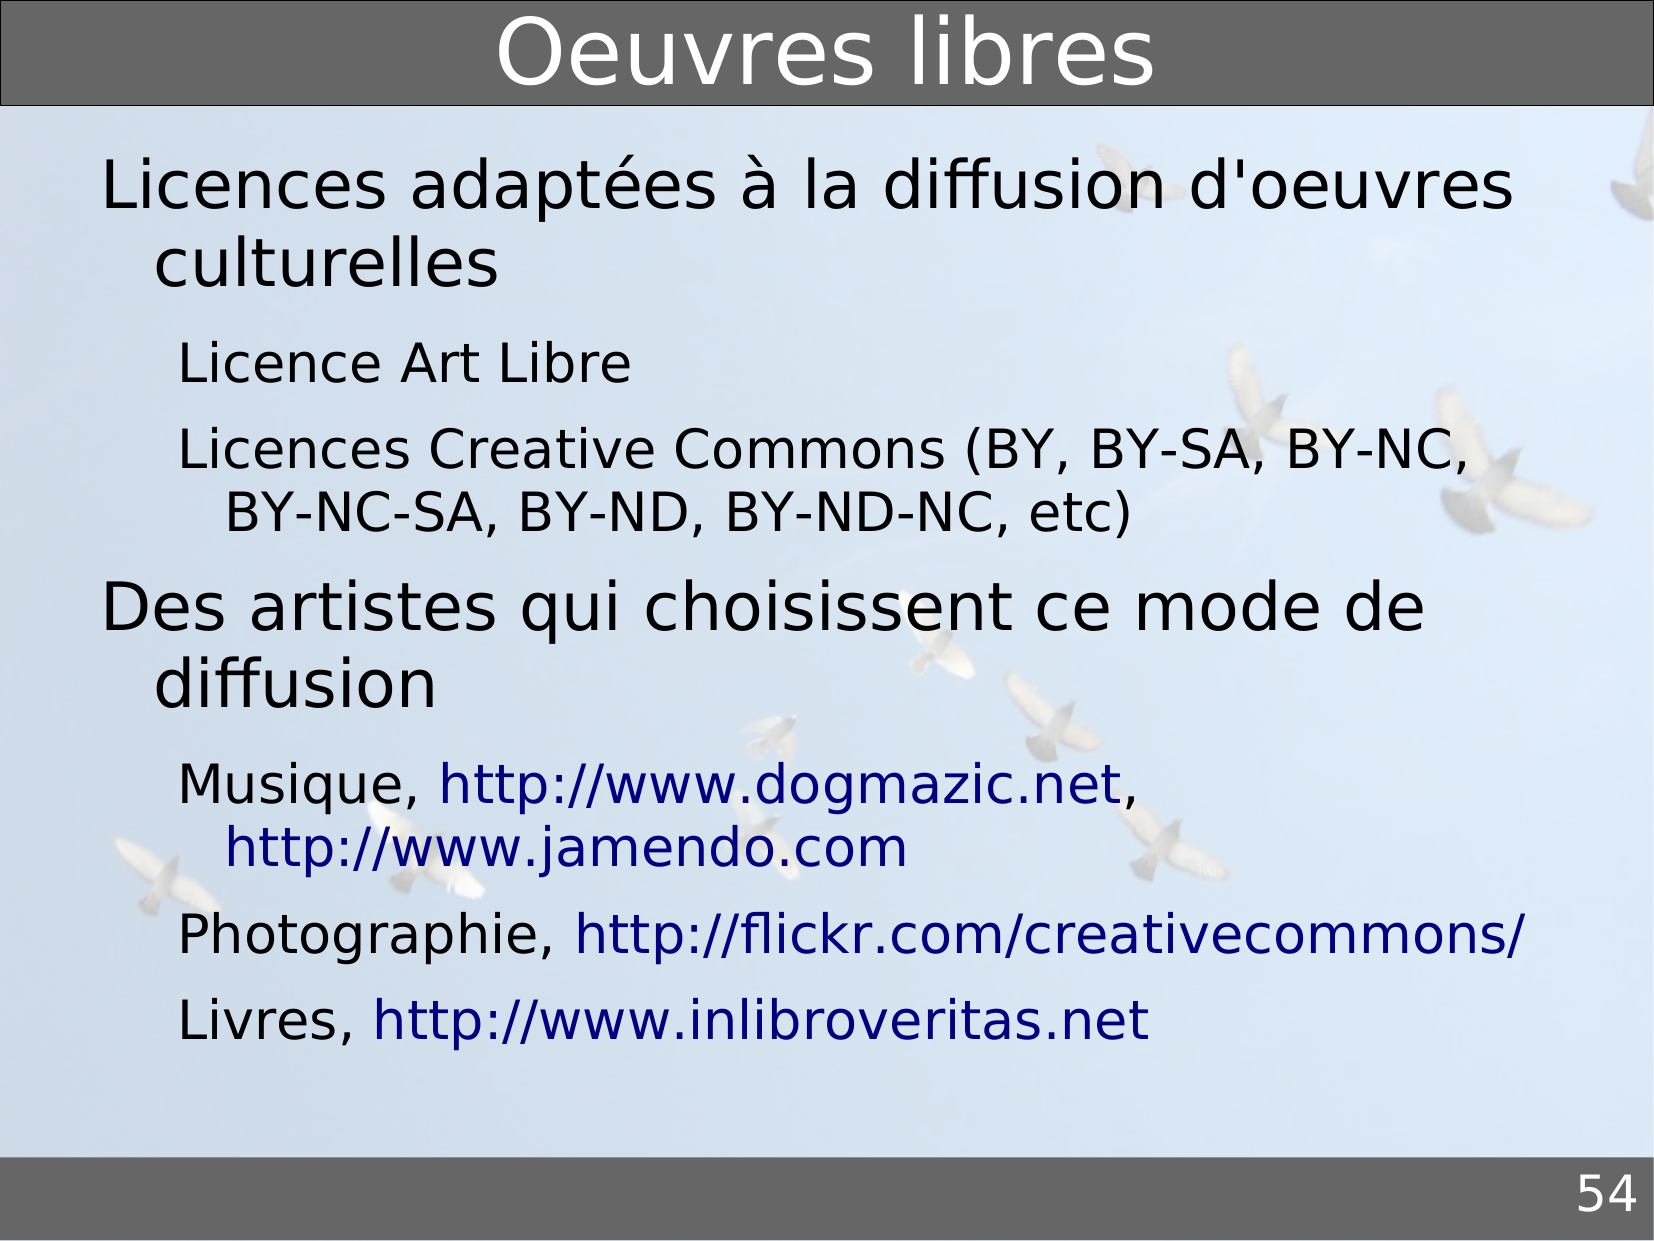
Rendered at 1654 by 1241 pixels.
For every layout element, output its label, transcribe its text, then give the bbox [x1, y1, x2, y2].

list Licences adaptées à la diffusion d'oeuvres culturelles Licence Art Libre Licences Creative Commons (BY, BY-SA, BY-NC, BY-NC-SA, BY-ND, BY-ND-NC, etc) Des artistes qui choisissent ce mode de diffusion Musique, http://www.dogmazic.net, http://www.jamendo.com Photographie, http://flickr.com/creativecommons/ Livres, http://www.inlibroveritas.net [82, 146, 1571, 1116]
title Oeuvres libres [0, 0, 1654, 107]
